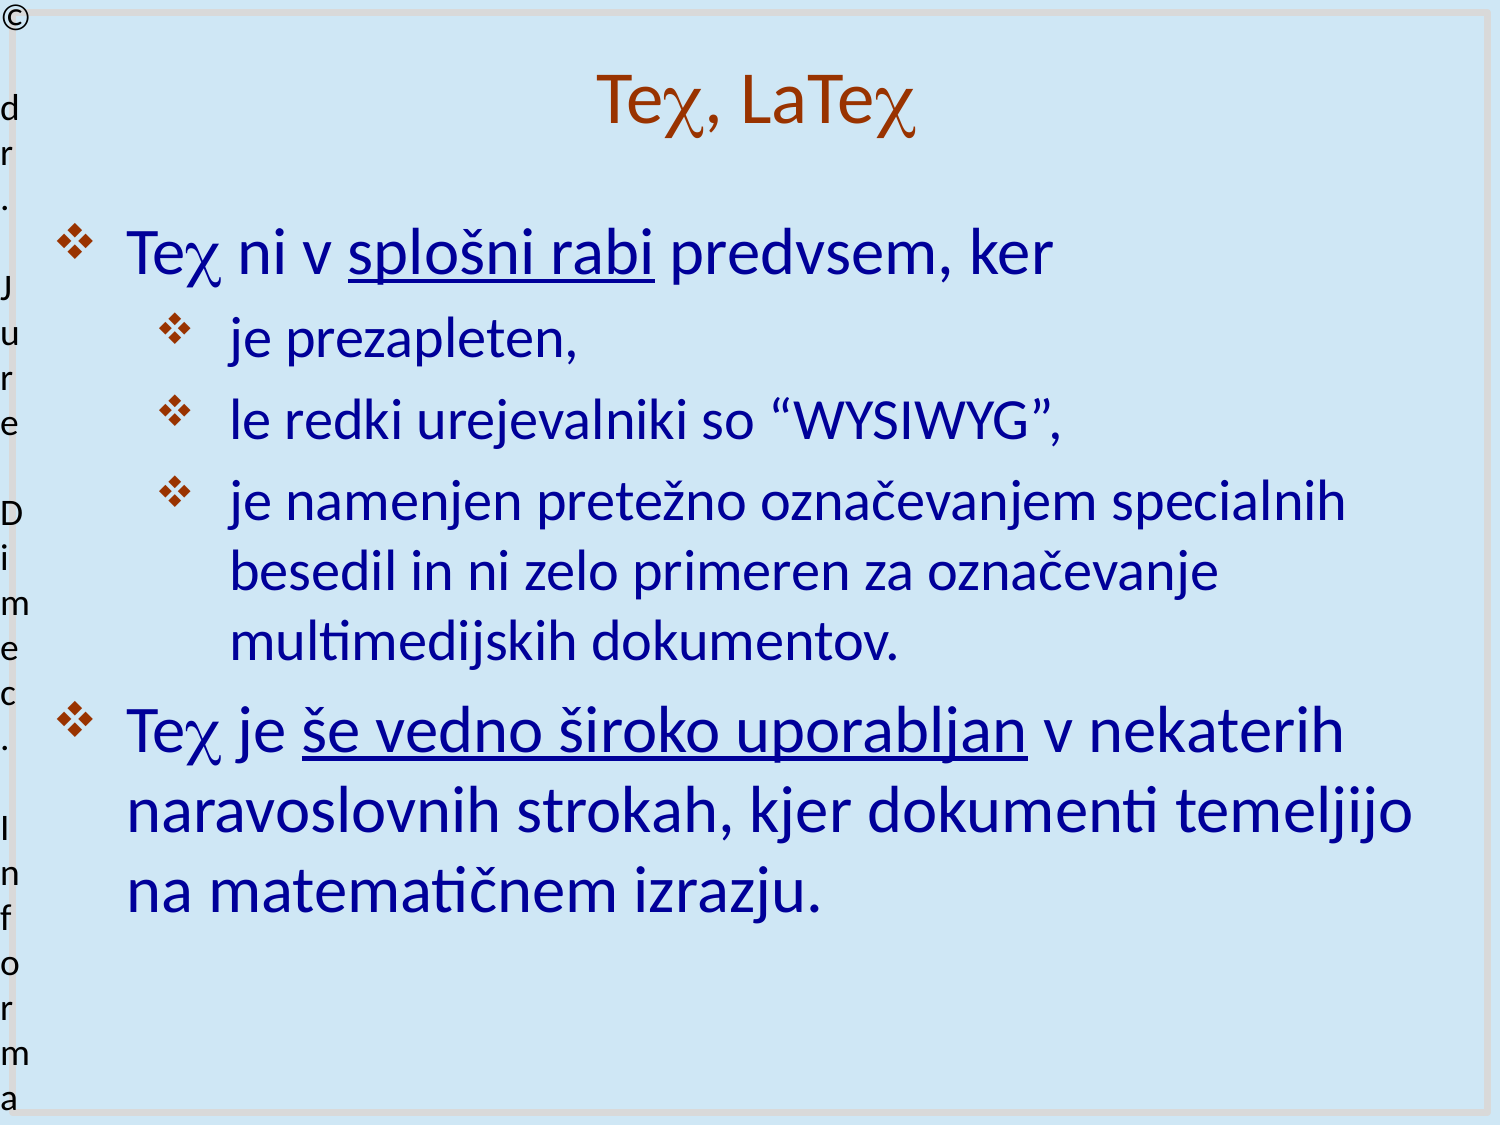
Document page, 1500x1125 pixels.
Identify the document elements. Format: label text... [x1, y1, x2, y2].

list Te ni v splošni rabi predvsem, ker je prezapleten, le redki urejevalniki so “WYSIWYG”, je namenjen pretežno označevanjem specialnih besedil in ni zelo primeren za označevanje multimedijskih dokumentov. Te je še vedno široko uporabljan v nekaterih naravoslovnih strokah, kjer dokumenti temeljijo na matematičnem izrazju. [37, 200, 1475, 1050]
title Te, LaTe [37, 37, 1475, 150]
